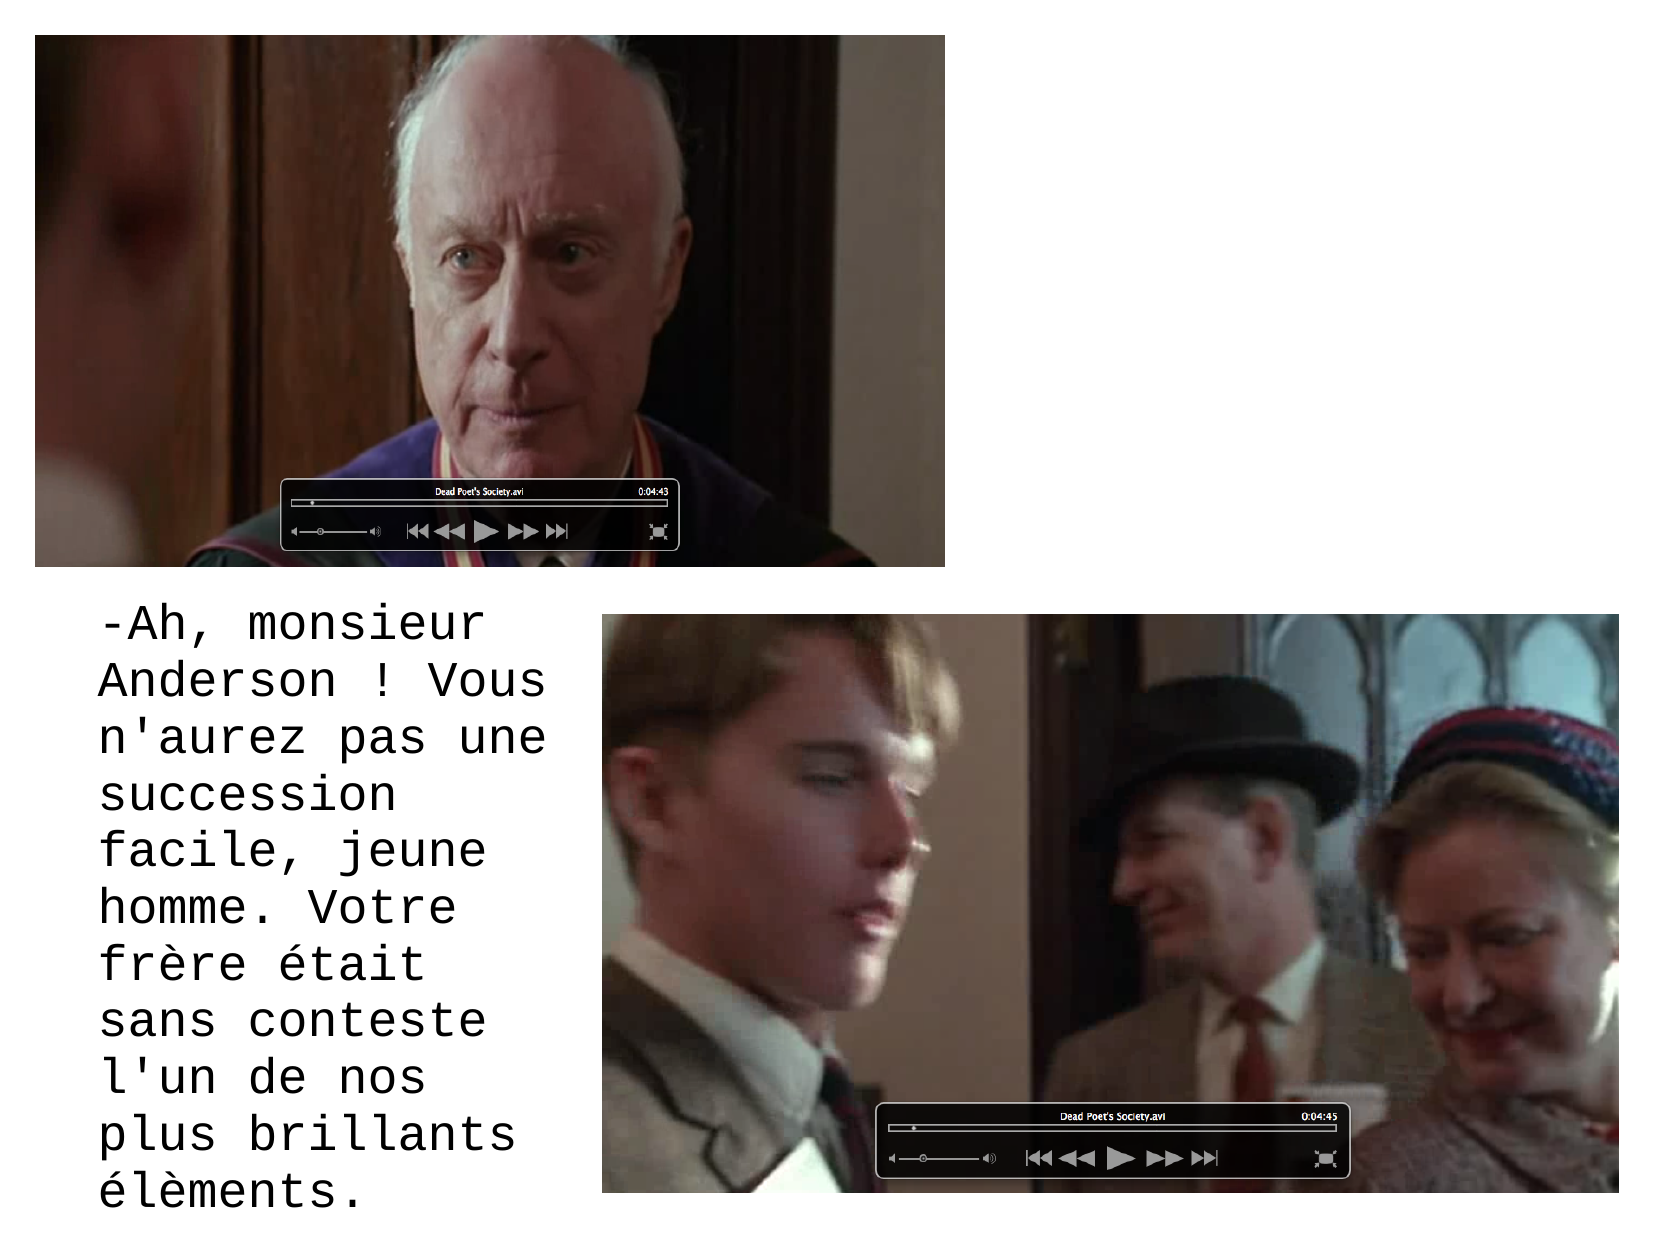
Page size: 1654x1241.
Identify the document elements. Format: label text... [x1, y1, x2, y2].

picture [35, 35, 945, 567]
text_box -Ah, monsieur Anderson ! Vous n'aurez pas une succession facile, jeune homme. Votre frère était sans conteste l'un de nos plus brillants élèments. [82, 590, 567, 1241]
picture [602, 614, 1619, 1193]
